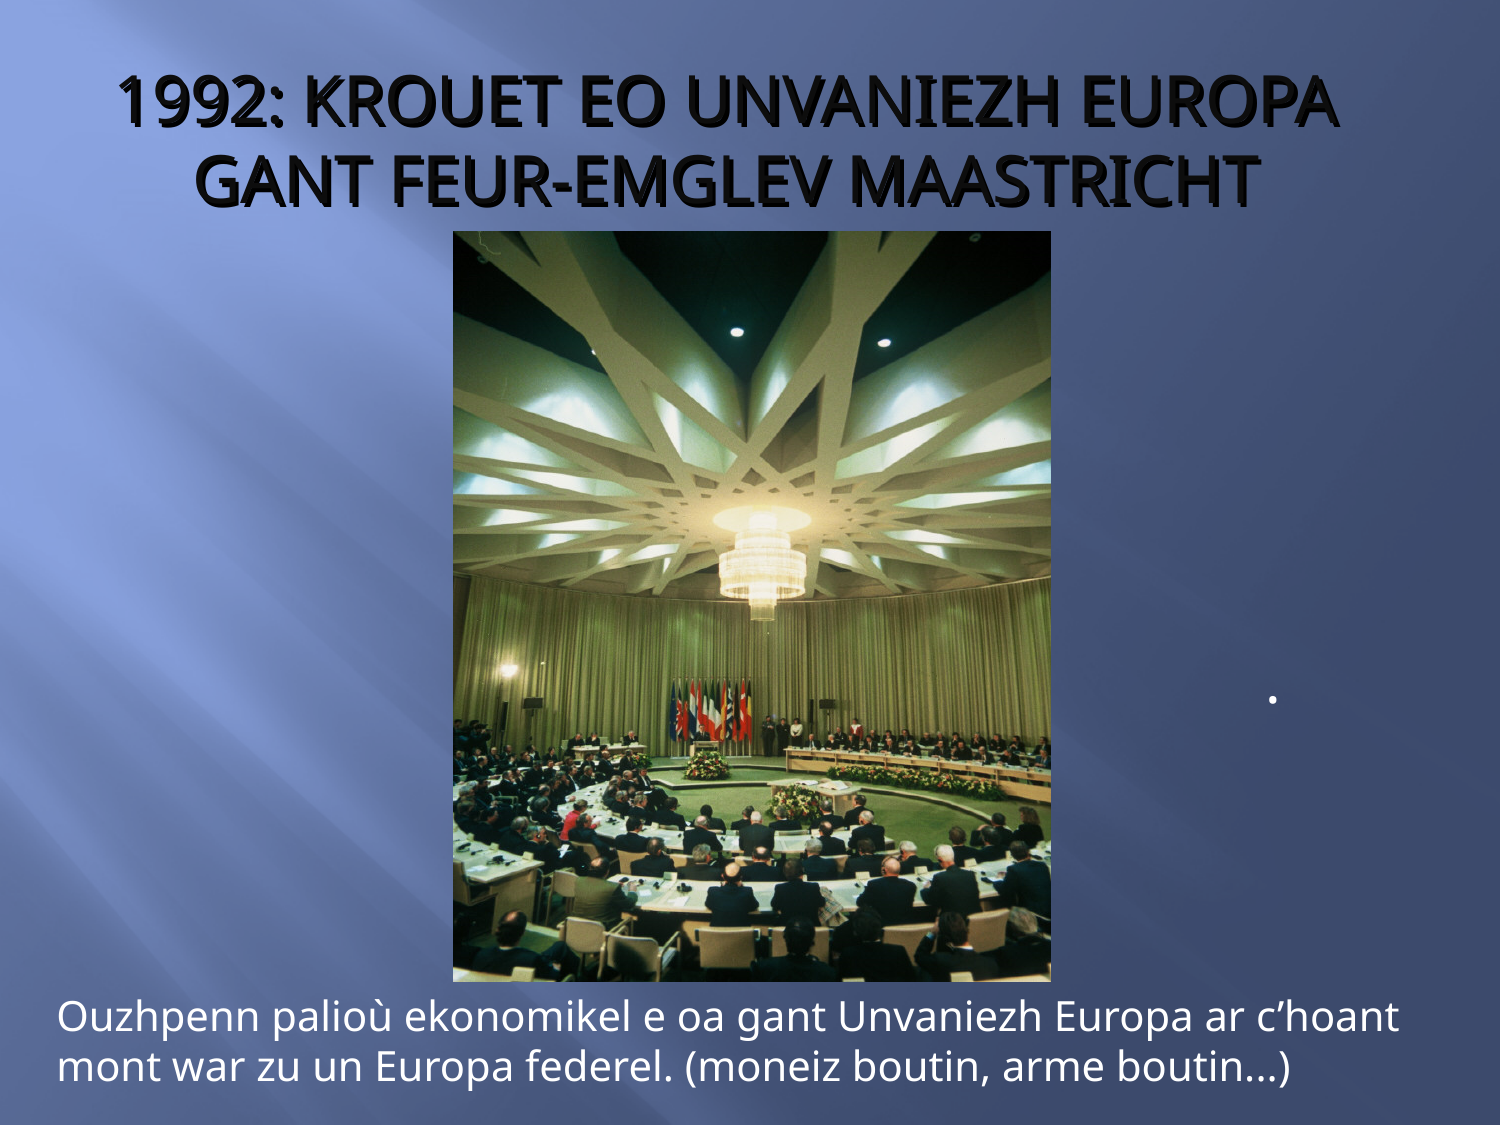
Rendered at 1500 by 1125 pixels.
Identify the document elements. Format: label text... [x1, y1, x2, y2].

picture [453, 231, 1051, 981]
title 1992: Krouet eo Unvaniezh Europa gant feur-emglev Maastricht [88, 30, 1364, 217]
subtitle . [1265, 637, 1276, 925]
text_box Ouzhpenn palioù ekonomikel e oa gant Unvaniezh Europa ar c’hoant mont war zu un Europa federel. (moneiz boutin, arme boutin...) [41, 981, 1459, 1098]
